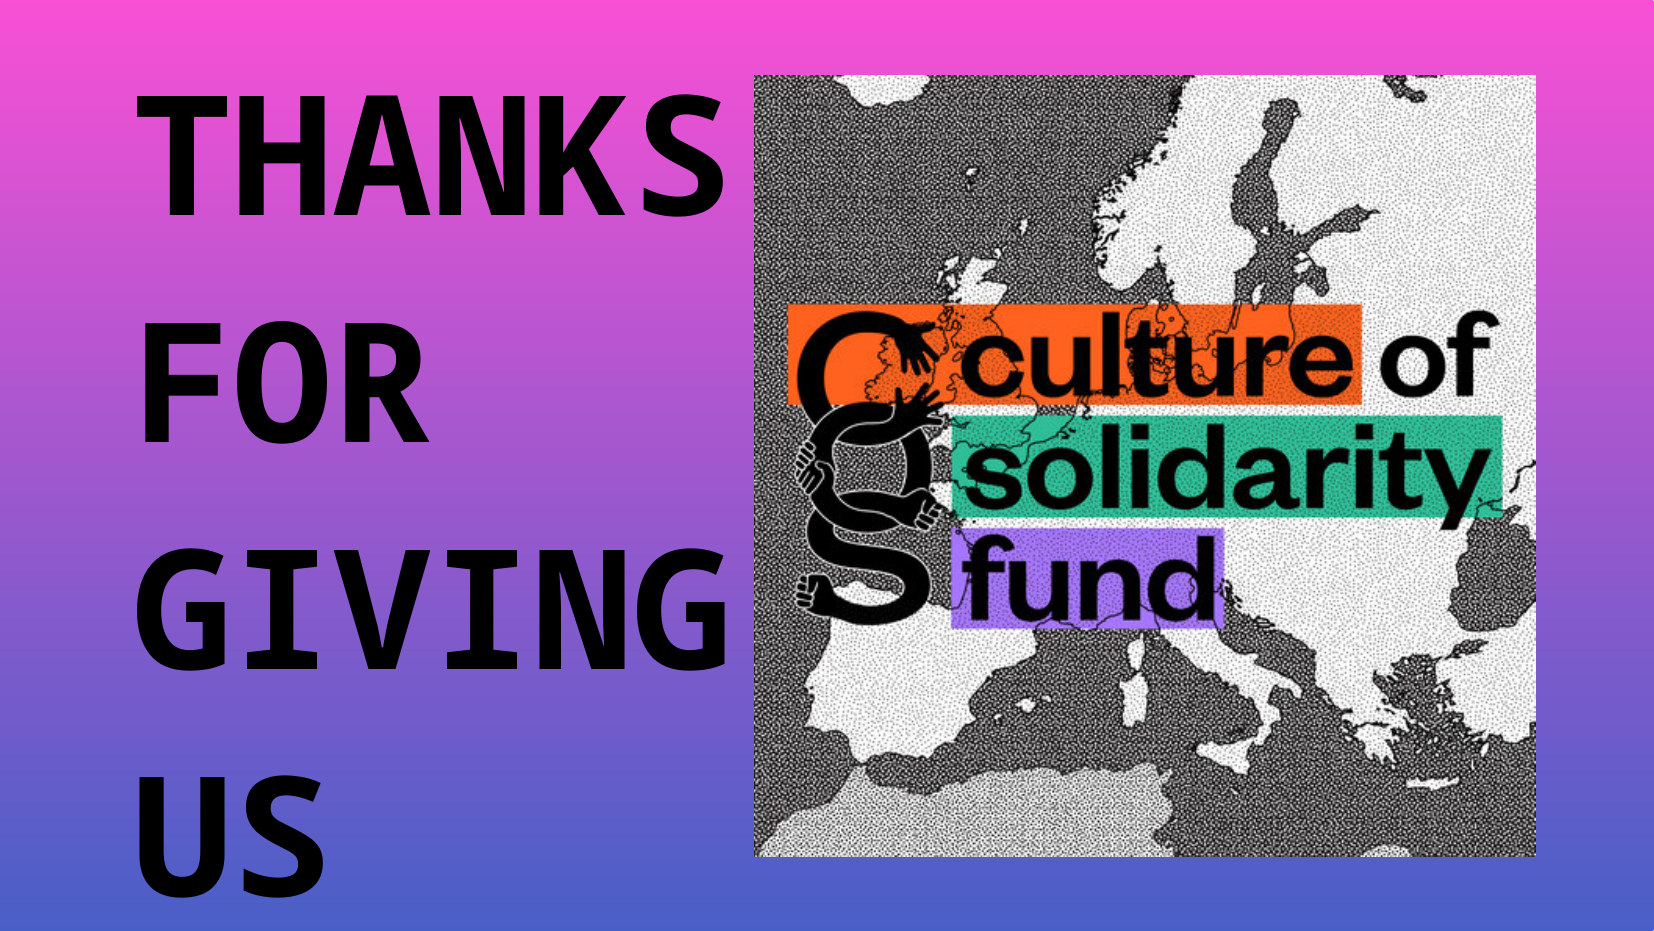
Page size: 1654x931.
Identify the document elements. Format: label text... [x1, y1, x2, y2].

text_box THANKS FOR GIVING US MONEY [118, 29, 649, 886]
picture [754, 75, 1536, 857]
